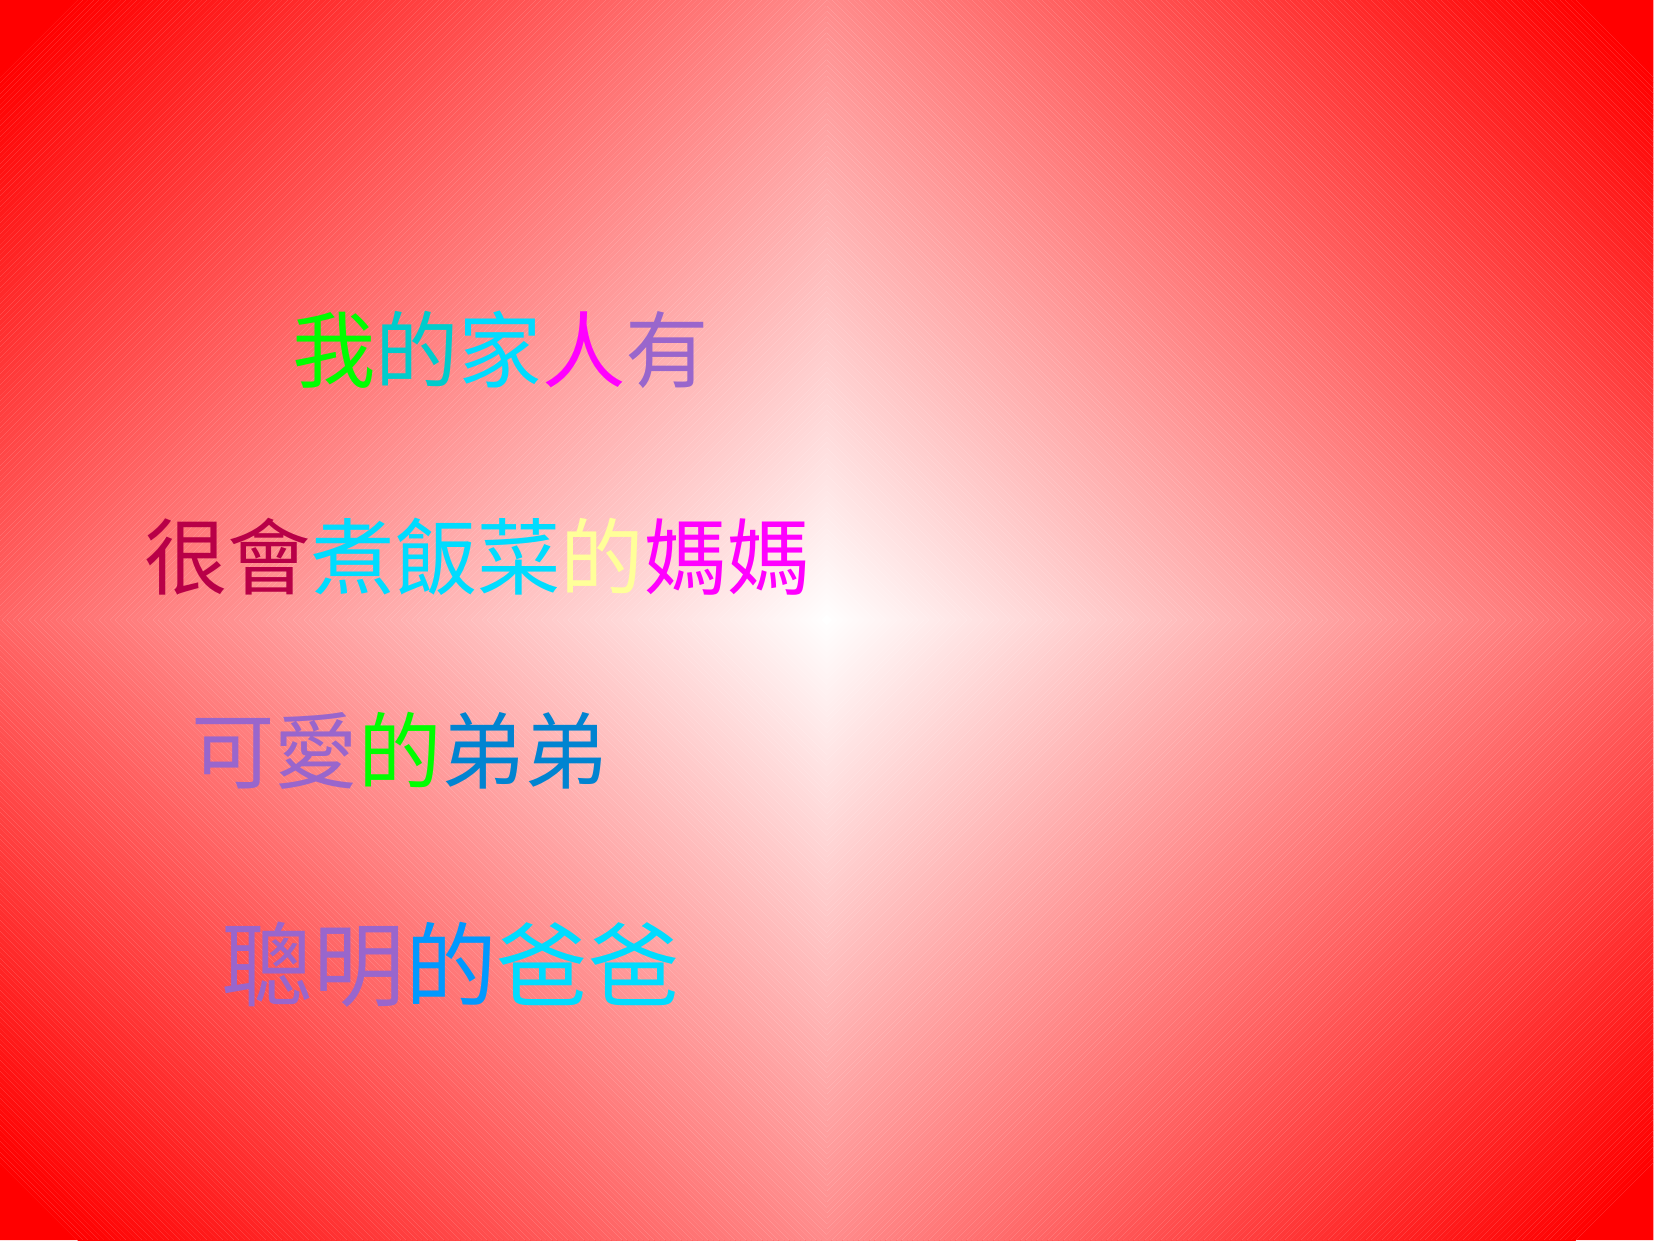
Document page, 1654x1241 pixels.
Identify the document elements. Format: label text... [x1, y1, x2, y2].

text_box 聰明的爸爸 [206, 885, 1270, 1011]
text_box 很會煮飯菜的媽媽 [118, 472, 1595, 611]
text_box 可愛的弟弟 [177, 679, 916, 794]
text_box 我的家人有 [265, 265, 1270, 404]
